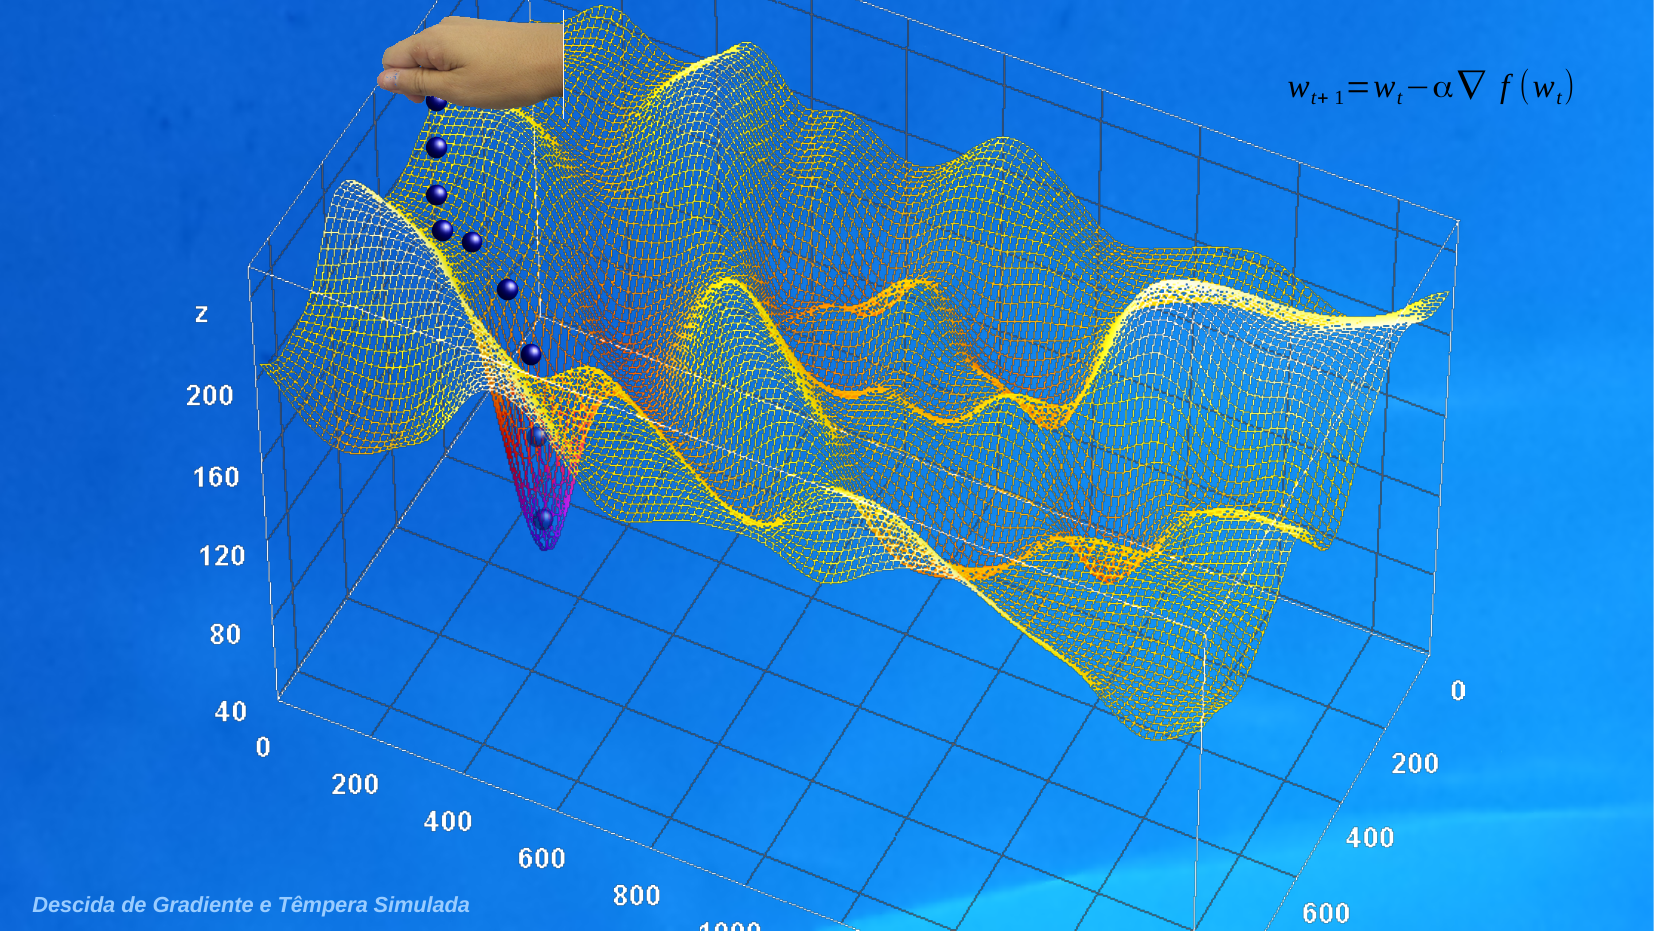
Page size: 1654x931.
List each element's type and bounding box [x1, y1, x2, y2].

chart [1279, 67, 1582, 110]
picture [0, 0, 1654, 931]
